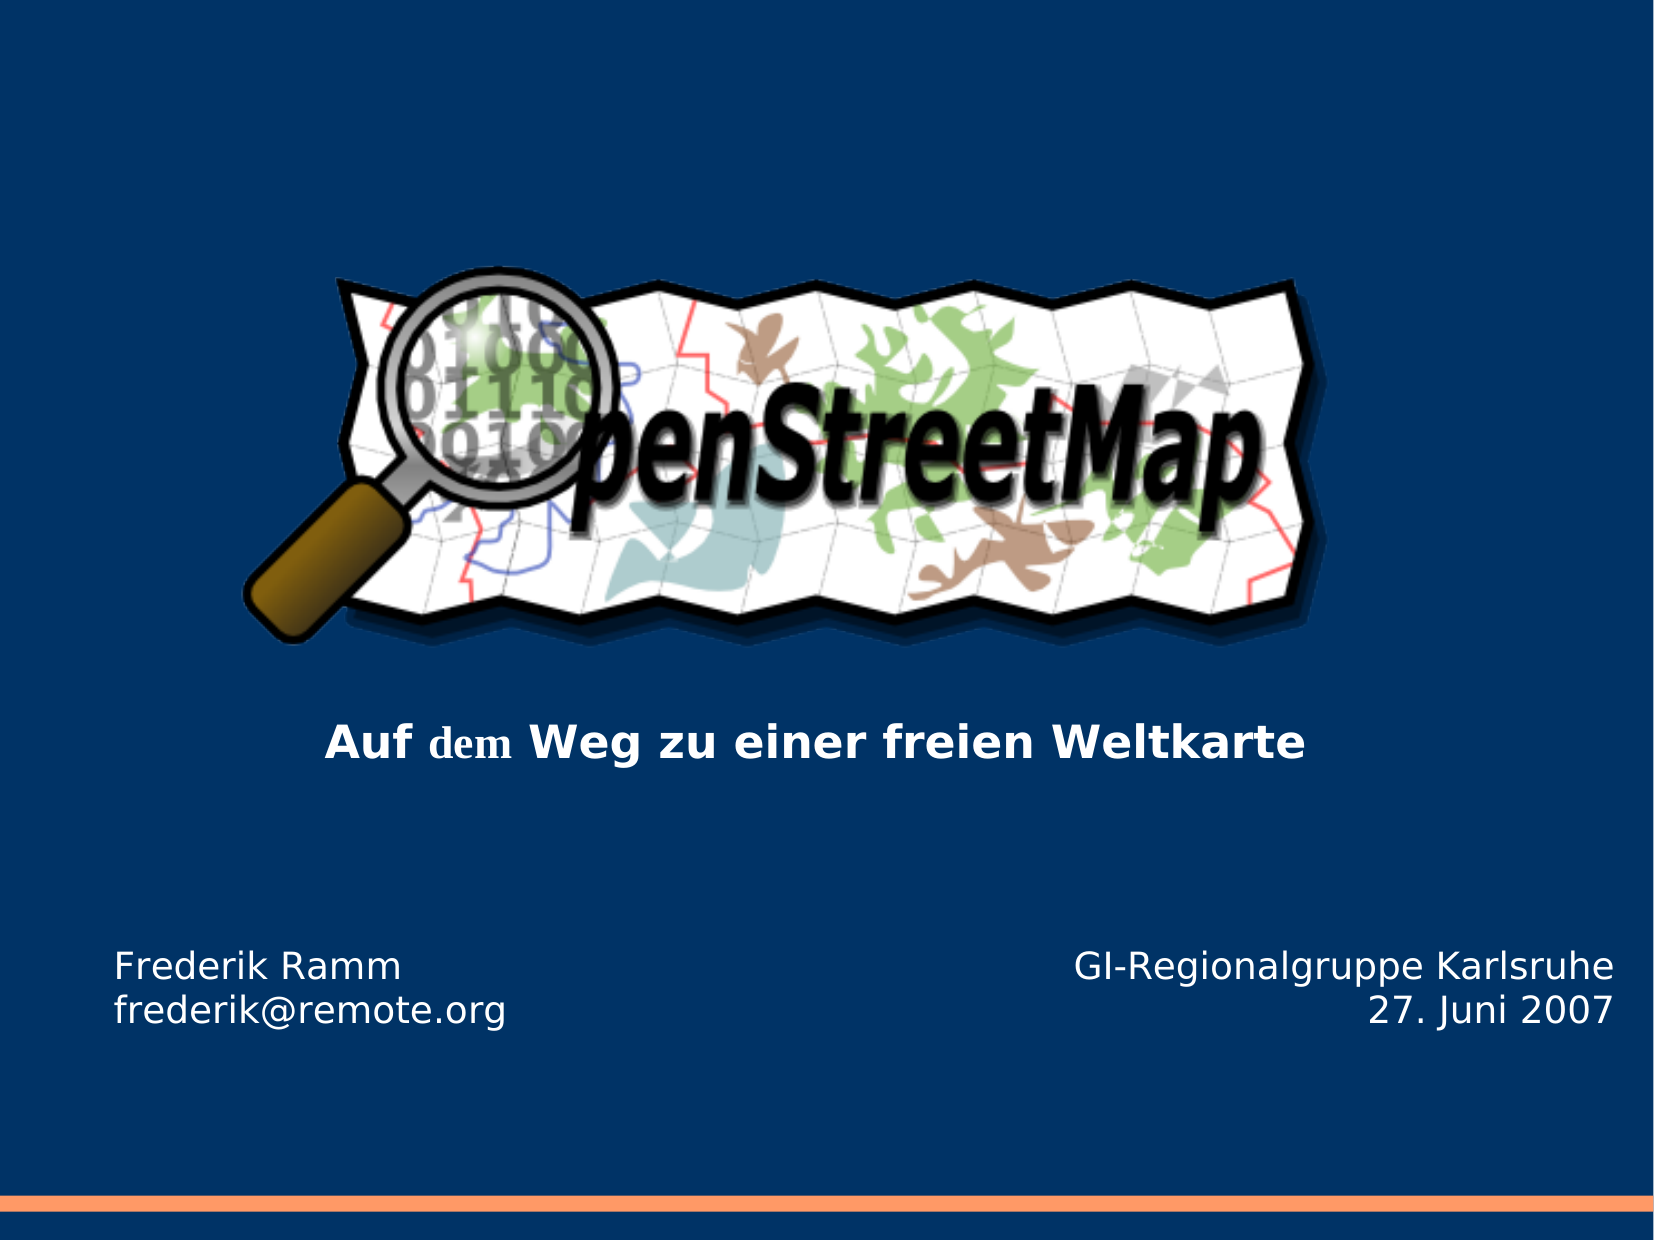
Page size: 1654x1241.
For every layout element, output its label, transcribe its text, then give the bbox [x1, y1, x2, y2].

text_box GI-Regionalgruppe Karlsruhe 27. Juni 2007 [1058, 937, 1619, 1040]
text_box Auf dem Weg zu einer freien Weltkarte [309, 708, 1329, 777]
picture [236, 256, 1418, 650]
text_box Frederik Ramm frederik@remote.org [99, 937, 514, 1040]
